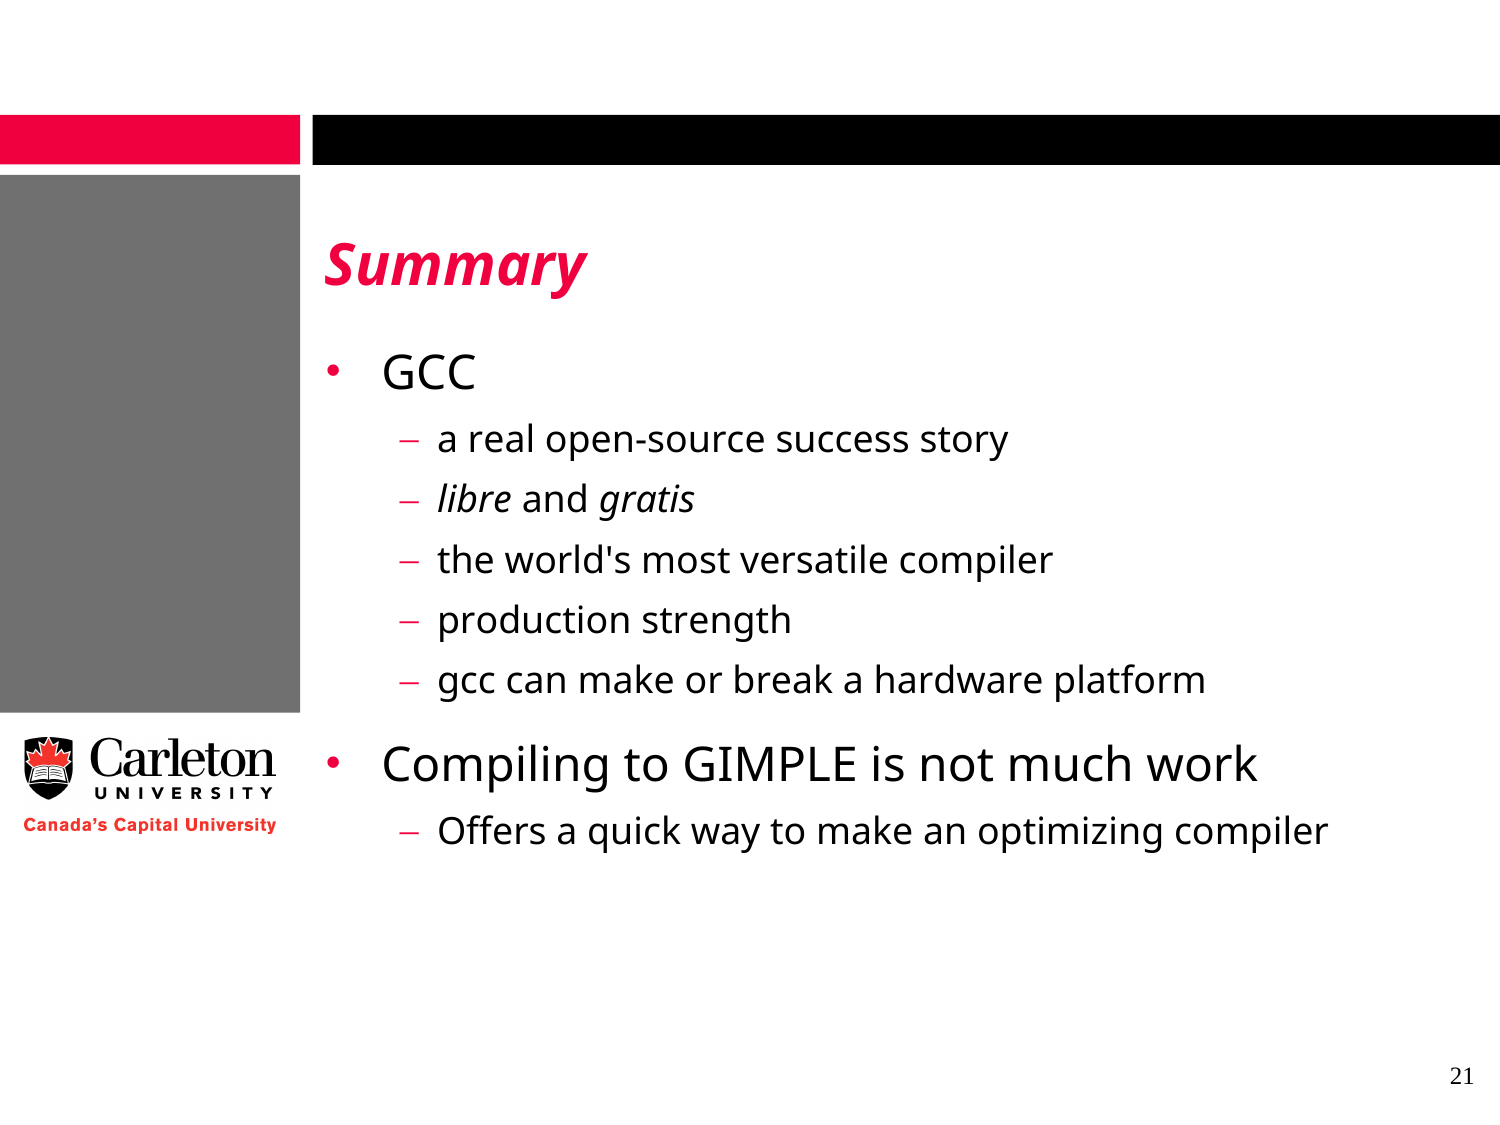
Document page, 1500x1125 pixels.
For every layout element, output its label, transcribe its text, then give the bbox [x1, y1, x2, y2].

list GCC a real open-source success story libre and gratis the world's most versatile compiler production strength gcc can make or break a hardware platform Compiling to GIMPLE is not much work Offers a quick way to make an optimizing compiler [324, 324, 1450, 1053]
picture [24, 737, 276, 834]
title Summary [324, 194, 1450, 324]
